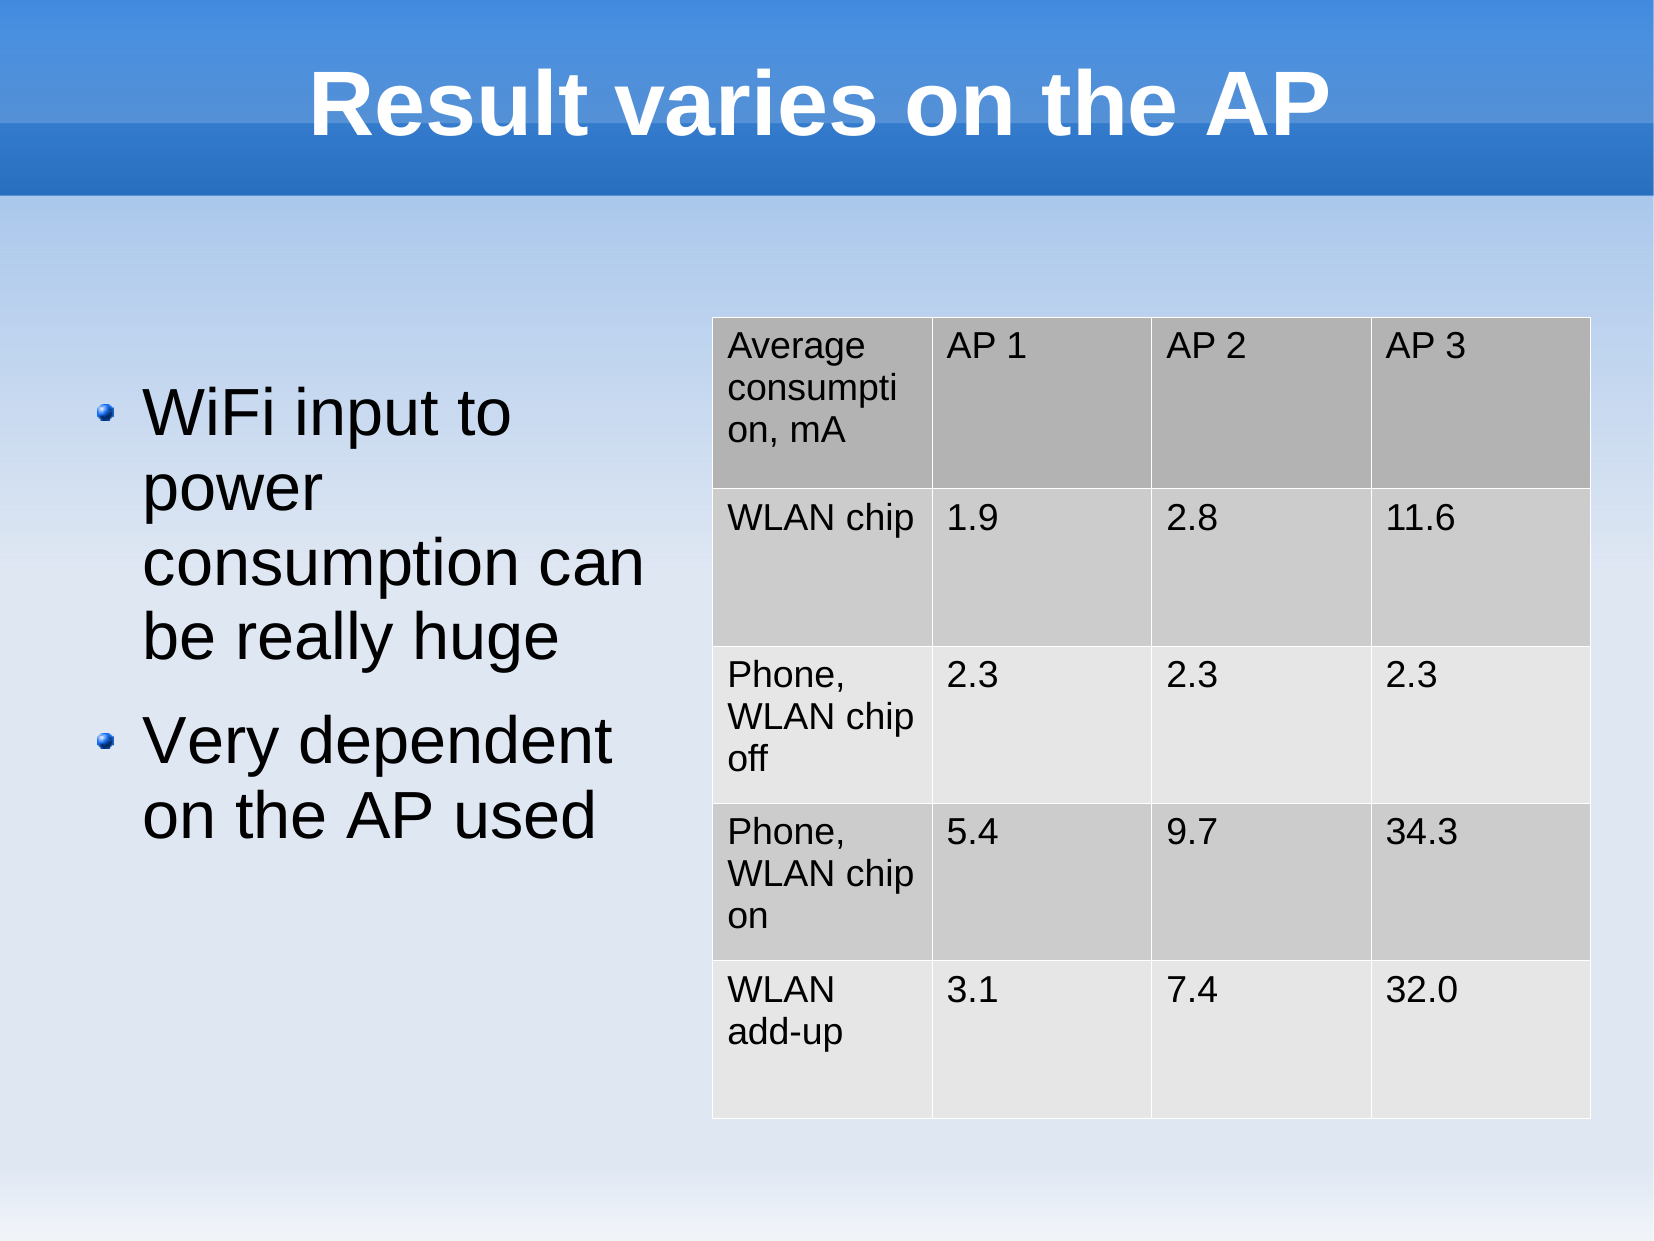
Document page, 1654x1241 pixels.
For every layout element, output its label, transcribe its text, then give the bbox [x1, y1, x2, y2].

table_cell 2.3 [1152, 647, 1371, 803]
table_cell 11.6 [1372, 489, 1590, 646]
table_header AP 3 [1372, 318, 1590, 488]
table_cell 5.4 [933, 804, 1151, 960]
table_cell 34.3 [1372, 804, 1590, 960]
table_header Average consumption, mA [713, 318, 932, 488]
title Result varies on the AP [76, 0, 1565, 208]
table_cell WLAN add-up [713, 961, 932, 1118]
table_header AP 1 [933, 318, 1151, 488]
table_cell 2.8 [1152, 489, 1371, 646]
table_cell 3.1 [933, 961, 1151, 1118]
table_cell 9.7 [1152, 804, 1371, 960]
table_cell 2.3 [933, 647, 1151, 803]
table_cell 1.9 [933, 489, 1151, 646]
list WiFi input to power consumption can be really huge Very dependent on the AP used [82, 375, 676, 1094]
table_cell WLAN chip [713, 489, 932, 646]
table_cell 7.4 [1152, 961, 1371, 1118]
table_cell 2.3 [1372, 647, 1590, 803]
table_cell Phone, WLAN chip on [713, 804, 932, 960]
picture [0, 0, 1654, 1241]
table_cell Phone, WLAN chip off [713, 647, 932, 803]
table_cell 32.0 [1372, 961, 1590, 1118]
table_header AP 2 [1152, 318, 1371, 488]
